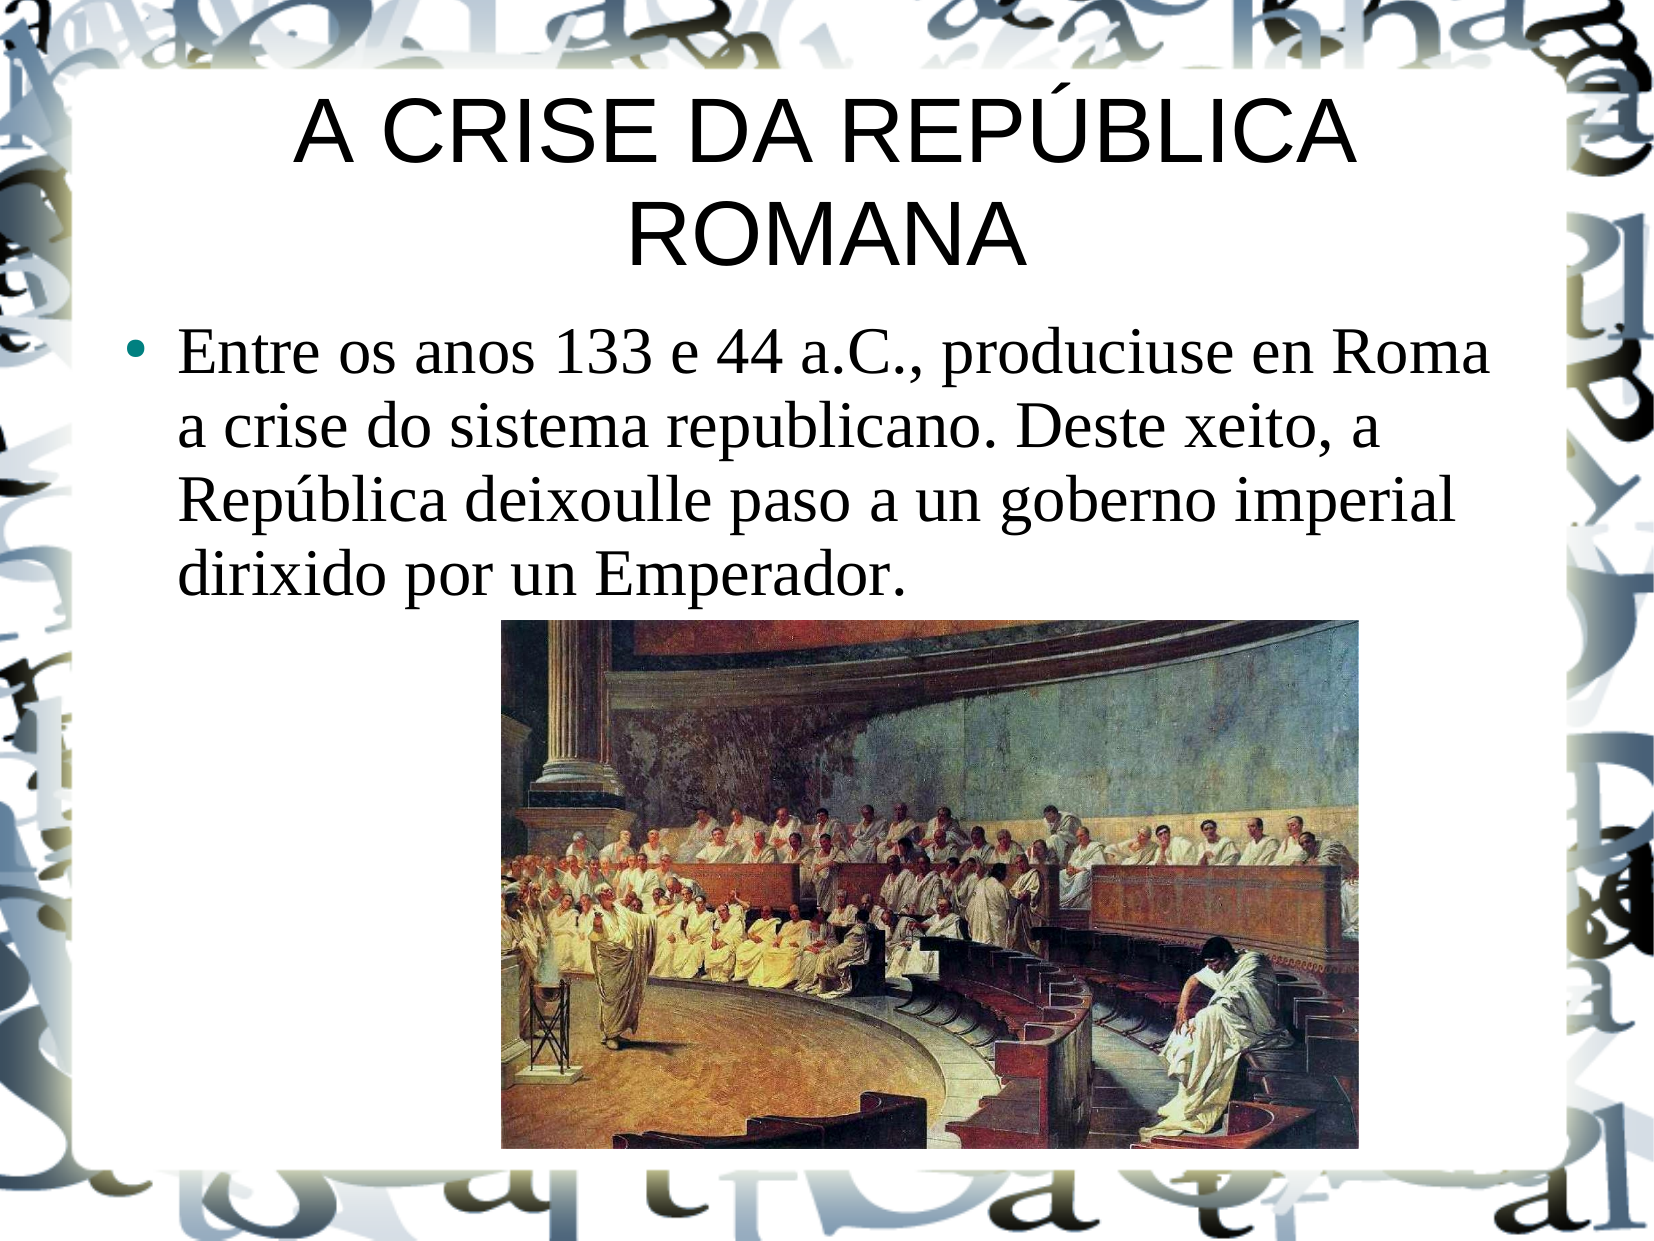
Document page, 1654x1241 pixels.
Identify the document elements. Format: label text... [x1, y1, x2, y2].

picture [0, 0, 1654, 1241]
title A CRISE DA REPÚBLICA ROMANA [82, 78, 1571, 287]
list Entre os anos 133 e 44 a.C., produciuse en Roma a crise do sistema republicano. Deste xeito, a República deixoulle paso a un goberno imperial dirixido por un Emperador. [106, 313, 1530, 1133]
